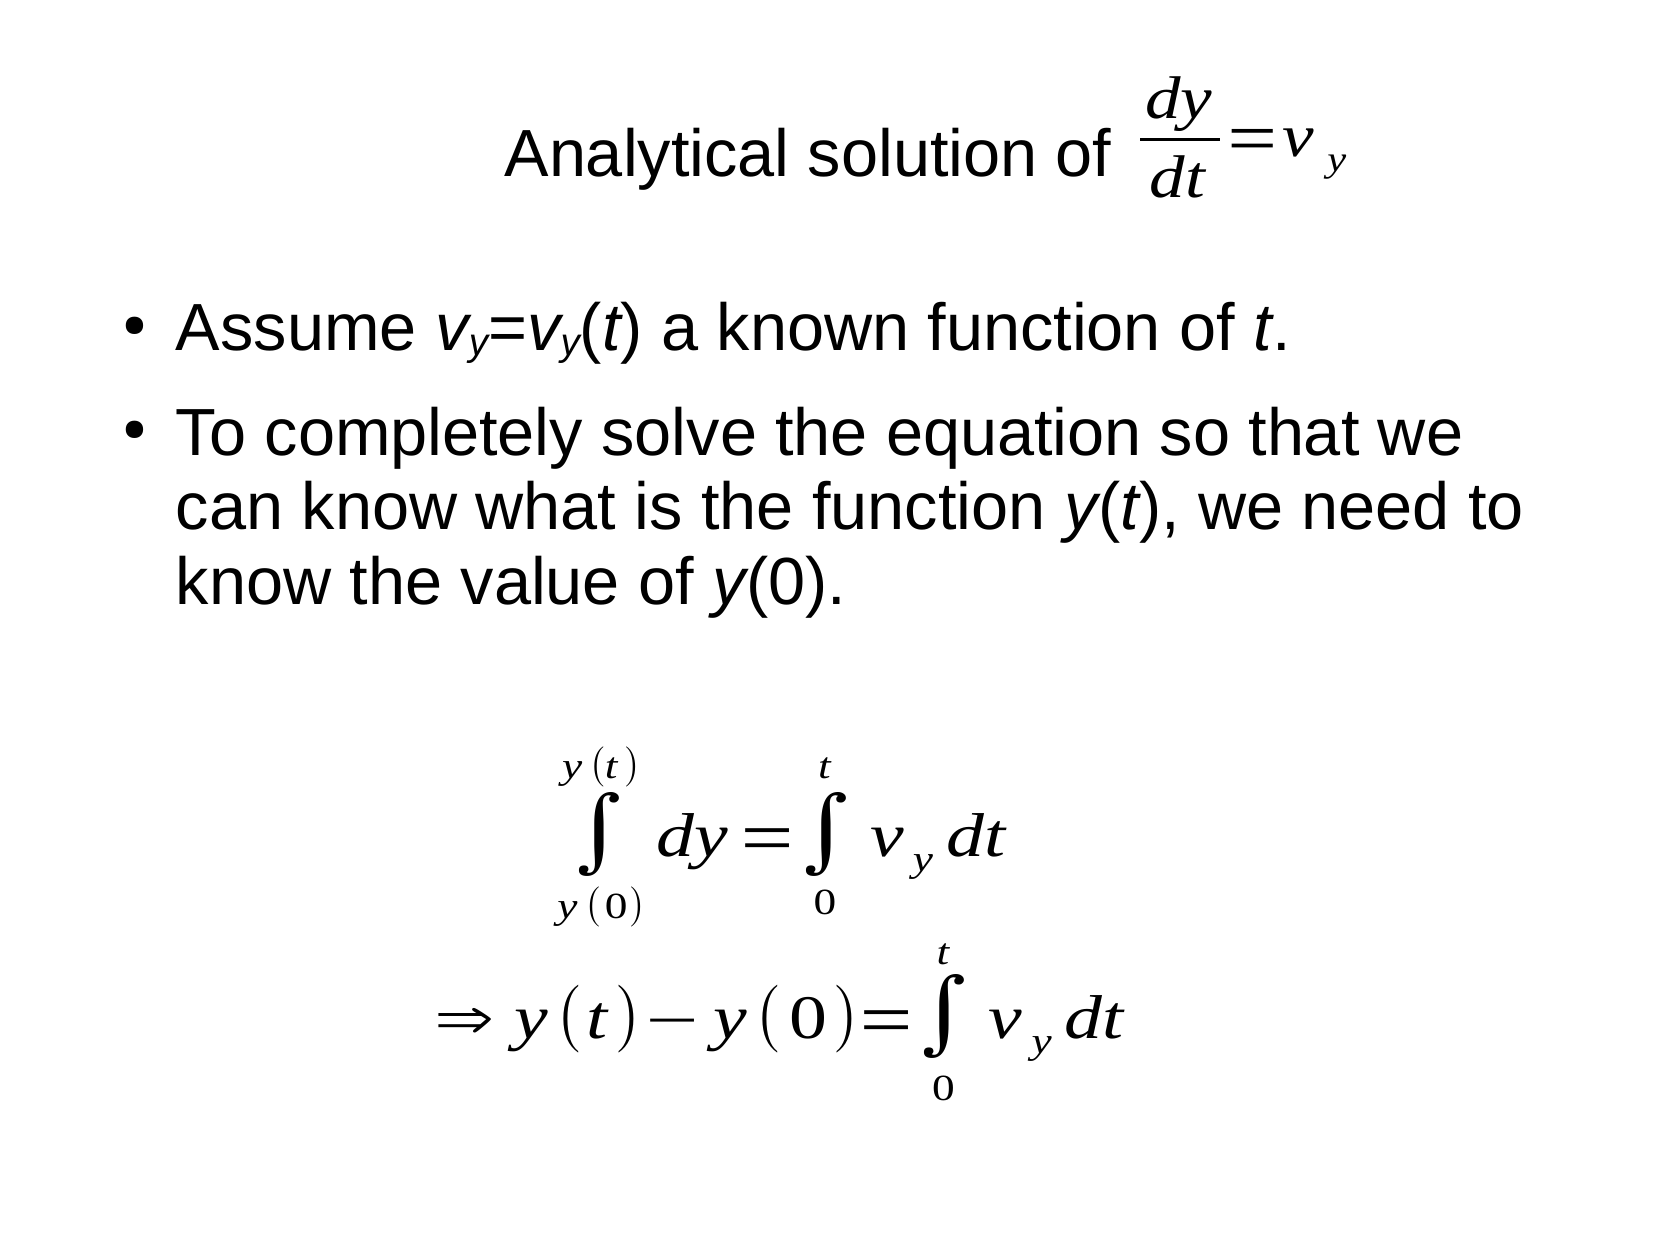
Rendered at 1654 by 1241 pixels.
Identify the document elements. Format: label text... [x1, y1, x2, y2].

list Assume vy=vy(t) a known function of t. To completely solve the equation so that we can know what is the function y(t), we need to know the value of y(0). [105, 290, 1571, 1096]
chart [1118, 66, 1366, 211]
title Analytical solution of [82, 49, 1571, 257]
chart [415, 744, 1148, 1107]
